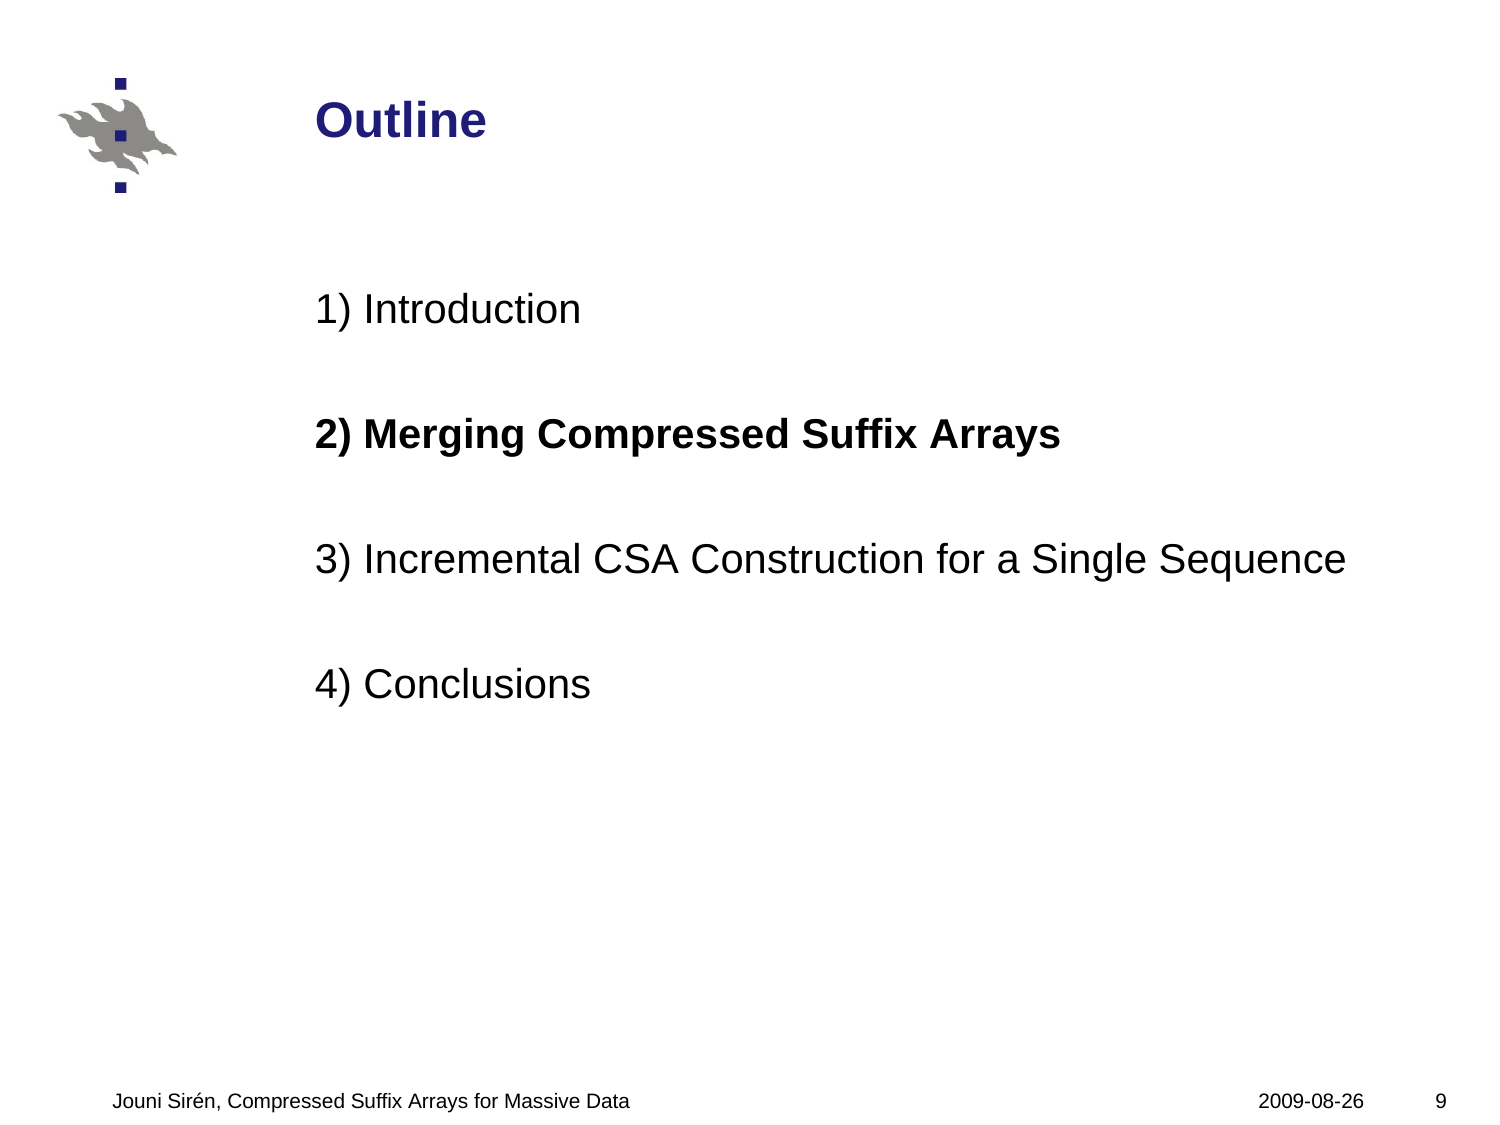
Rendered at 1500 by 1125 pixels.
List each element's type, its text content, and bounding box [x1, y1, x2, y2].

list 1) Introduction 2) Merging Compressed Suffix Arrays 3) Incremental CSA Construction for a Single Sequence 4) Conclusions [299, 262, 1450, 1076]
picture [57, 78, 177, 193]
title Outline [299, 24, 1450, 209]
